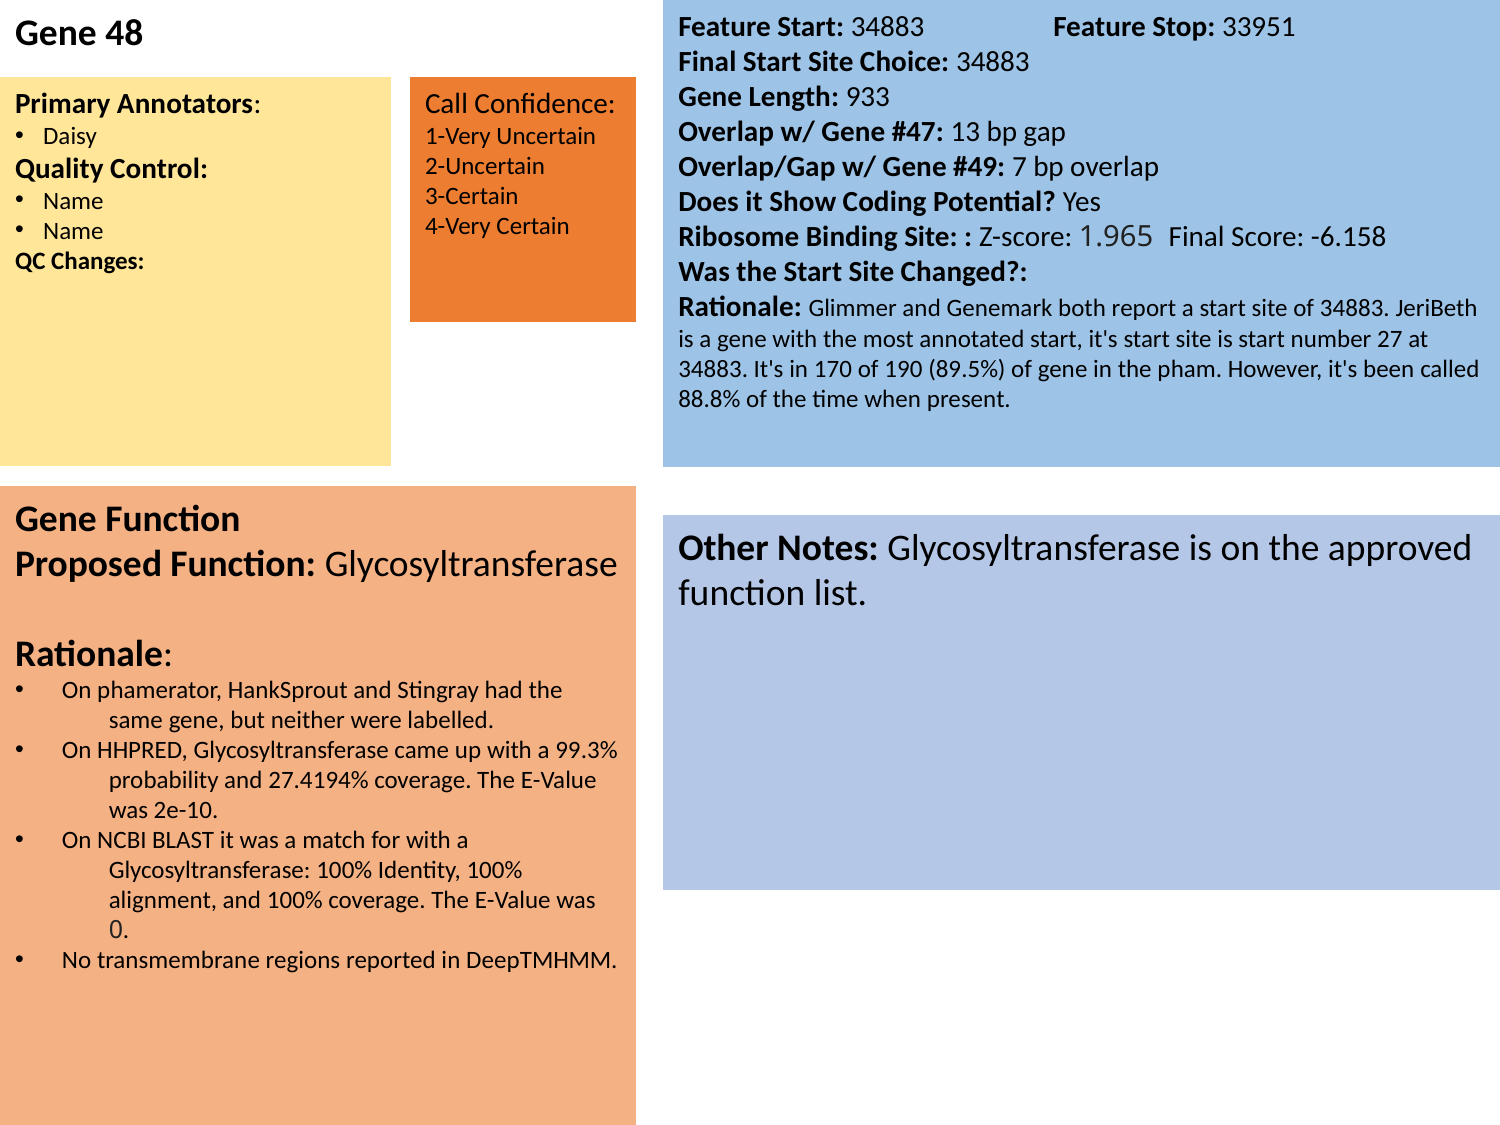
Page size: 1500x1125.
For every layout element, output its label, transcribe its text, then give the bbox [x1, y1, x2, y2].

text_box Feature Start: 34883 Feature Stop: 33951 Final Start Site Choice: 34883 Gene Length: 933 Overlap w/ Gene #47: 13 bp gap Overlap/Gap w/ Gene #49: 7 bp overlap Does it Show Coding Potential? Yes Ribosome Binding Site: : Z-score: 1.965 Final Score: -6.158 Was the Start Site Changed?: Rationale: Glimmer and Genemark both report a start site of 34883. JeriBeth is a gene with the most annotated start, it's start site is start number 27 at 34883. It's in 170 of 190 (89.5%) of gene in the pham. However, it's been called 88.8% of the time when present. [663, 0, 1500, 467]
text_box Gene 48 [0, 0, 160, 61]
text_box Gene Function Proposed Function: Glycosyltransferase Rationale: On phamerator, HankSprout and Stingray had the same gene, but neither were labelled. On HHPRED, Glycosyltransferase came up with a 99.3% probability and 27.4194% coverage. The E-Value was 2e-10. On NCBI BLAST it was a match for with a Glycosyltransferase: 100% Identity, 100% alignment, and 100% coverage. The E-Value was 0. No transmembrane regions reported in DeepTMHMM. [0, 486, 636, 1125]
text_box Call Confidence: 1-Very Uncertain 2-Uncertain 3-Certain 4-Very Certain [410, 77, 636, 322]
text_box Other Notes: Glycosyltransferase is on the approved function list. [663, 515, 1500, 890]
text_box Primary Annotators: Daisy Quality Control: Name Name QC Changes: [0, 77, 391, 466]
